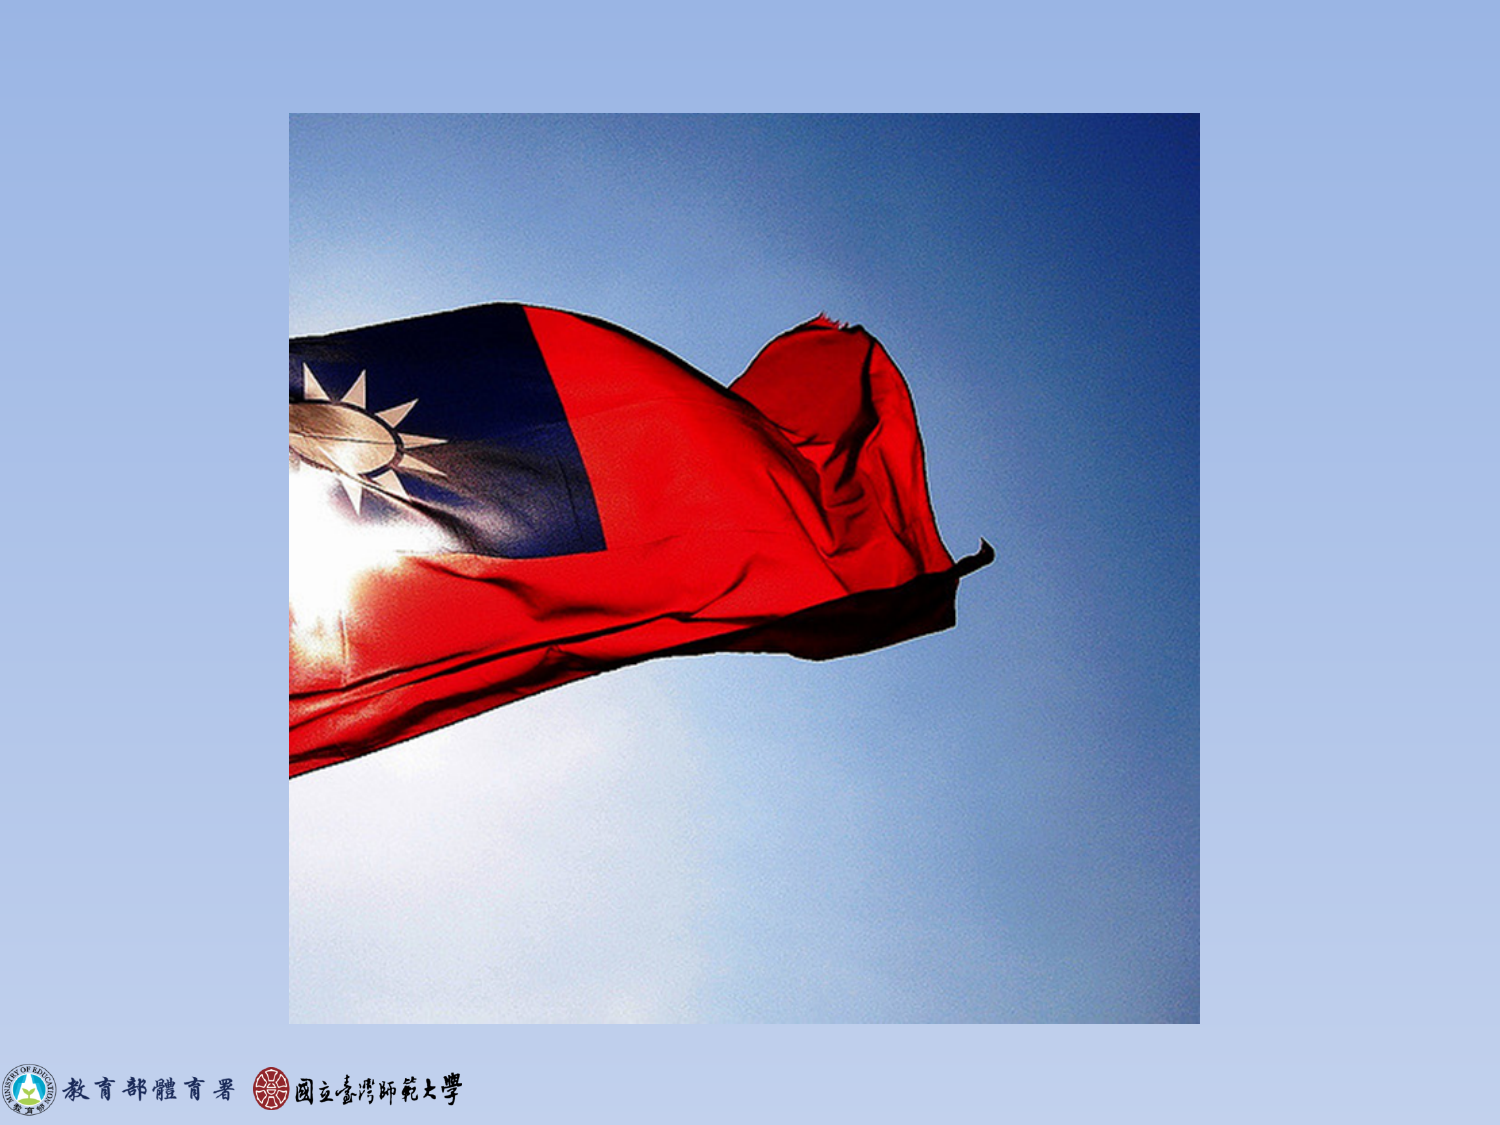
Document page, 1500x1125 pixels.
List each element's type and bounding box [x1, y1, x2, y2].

picture [289, 113, 1200, 1024]
